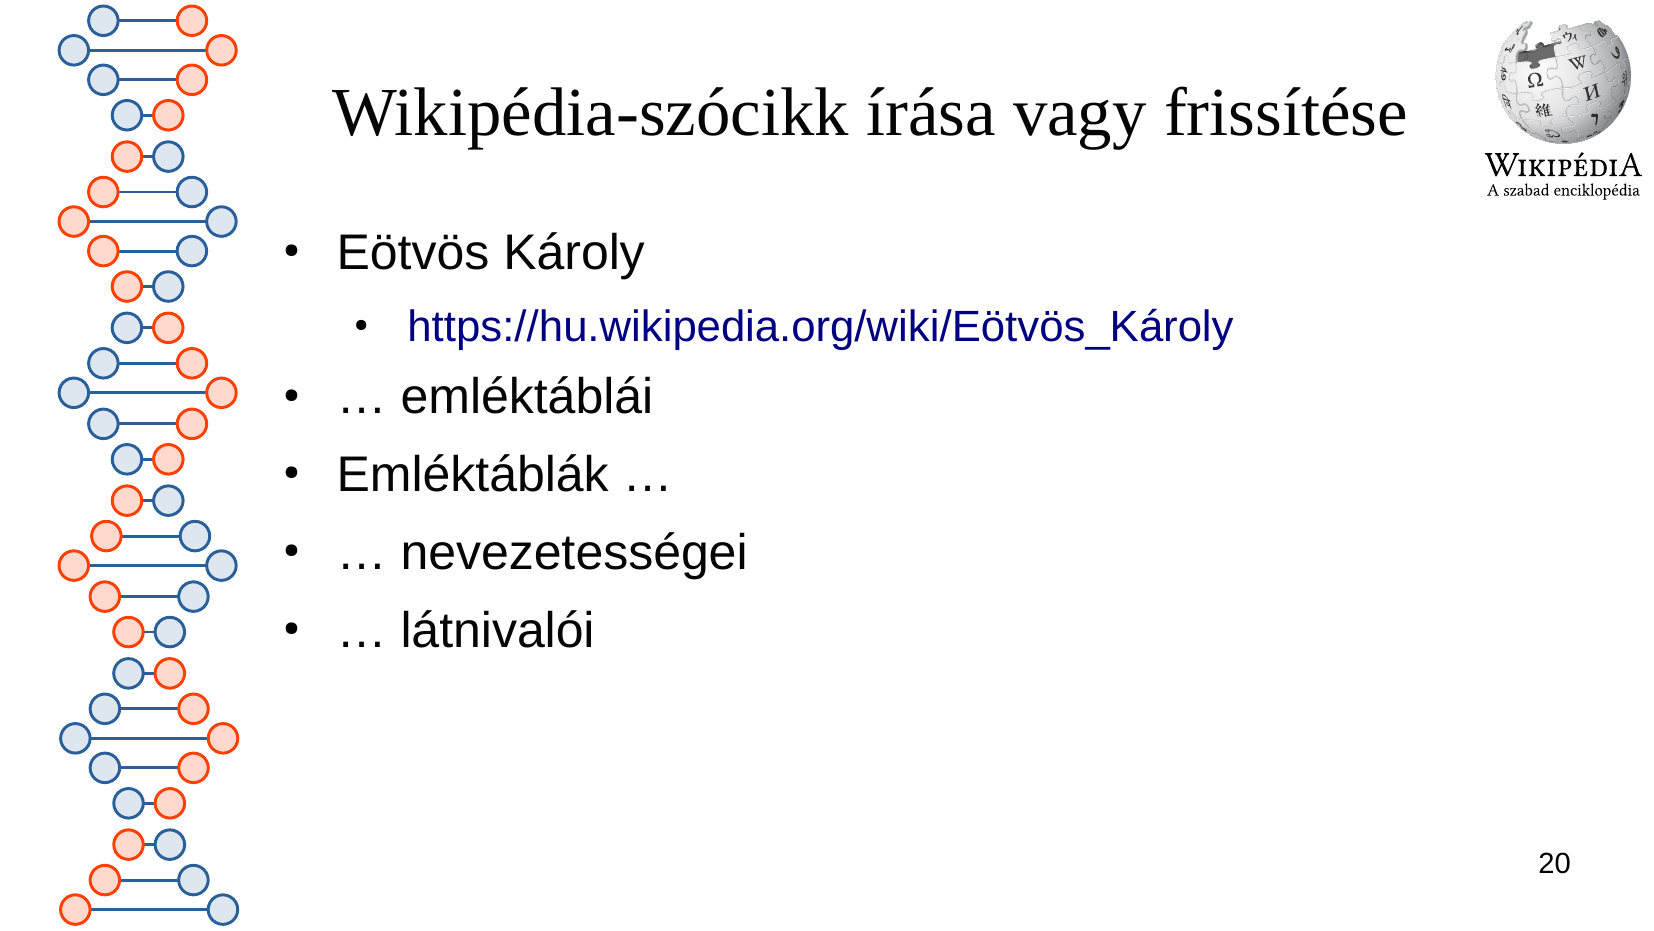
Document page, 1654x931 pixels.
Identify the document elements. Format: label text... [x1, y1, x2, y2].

list Eötvös Károly https://hu.wikipedia.org/wiki/Eötvös_Károly … emléktáblái Emléktáblák … … nevezetességei … látnivalói [265, 224, 1595, 764]
picture [1473, 0, 1654, 207]
title Wikipédia-szócikk írása vagy frissítése [265, 35, 1473, 189]
